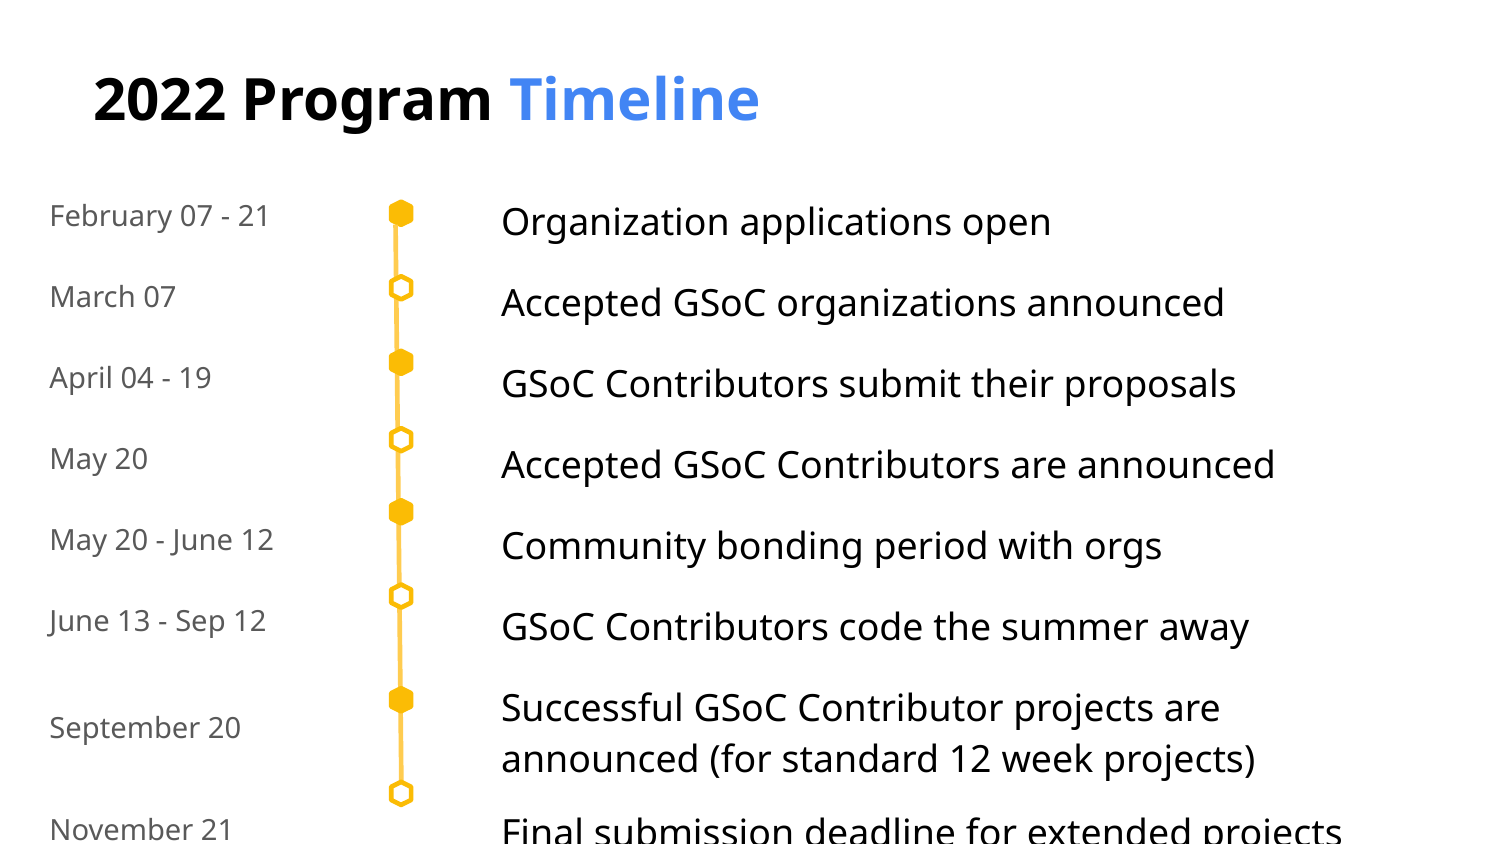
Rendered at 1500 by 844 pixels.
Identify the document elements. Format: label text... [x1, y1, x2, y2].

table_cell GSoC Contributors code the summer away [487, 586, 1372, 666]
table_cell May 20 [35, 424, 297, 504]
table_cell [298, 586, 397, 666]
text_box [391, 584, 412, 608]
table_cell [402, 505, 485, 585]
table_cell [298, 343, 395, 423]
table_header [298, 181, 485, 261]
table_cell April 04 - 19 [35, 343, 297, 423]
text_box [391, 201, 412, 225]
table_cell [298, 262, 394, 342]
table_header Organization applications open [487, 181, 1372, 261]
table_cell June 13 - Sep 12 [35, 586, 297, 666]
table_cell March 07 [35, 262, 297, 342]
table_cell [400, 343, 485, 423]
table_cell Accepted GSoC Contributors are announced [487, 424, 1372, 504]
text_box [391, 781, 412, 805]
text_box [391, 500, 412, 524]
table_cell [399, 262, 485, 342]
table_cell GSoC Contributors submit their proposals [487, 343, 1372, 423]
text_box [391, 428, 412, 452]
table_cell [400, 424, 485, 504]
table_cell May 20 - June 12 [35, 505, 297, 585]
table_cell [298, 667, 485, 844]
text_box [391, 276, 412, 300]
text_box [391, 688, 412, 712]
table_cell [298, 505, 396, 585]
table_cell Accepted GSoC organizations announced [487, 262, 1372, 342]
table_cell [298, 424, 396, 504]
table_cell September 20 November 21 [35, 667, 297, 844]
title 2022 Program Timeline [78, 28, 1281, 153]
text_box [391, 350, 412, 374]
table_cell Successful GSoC Contributor projects are announced (for standard 12 week projects) Final submission deadline for extended projects [487, 667, 1372, 844]
table_cell [402, 586, 485, 666]
table_cell Community bonding period with orgs [487, 505, 1372, 585]
table_header February 07 - 21 [35, 181, 297, 261]
